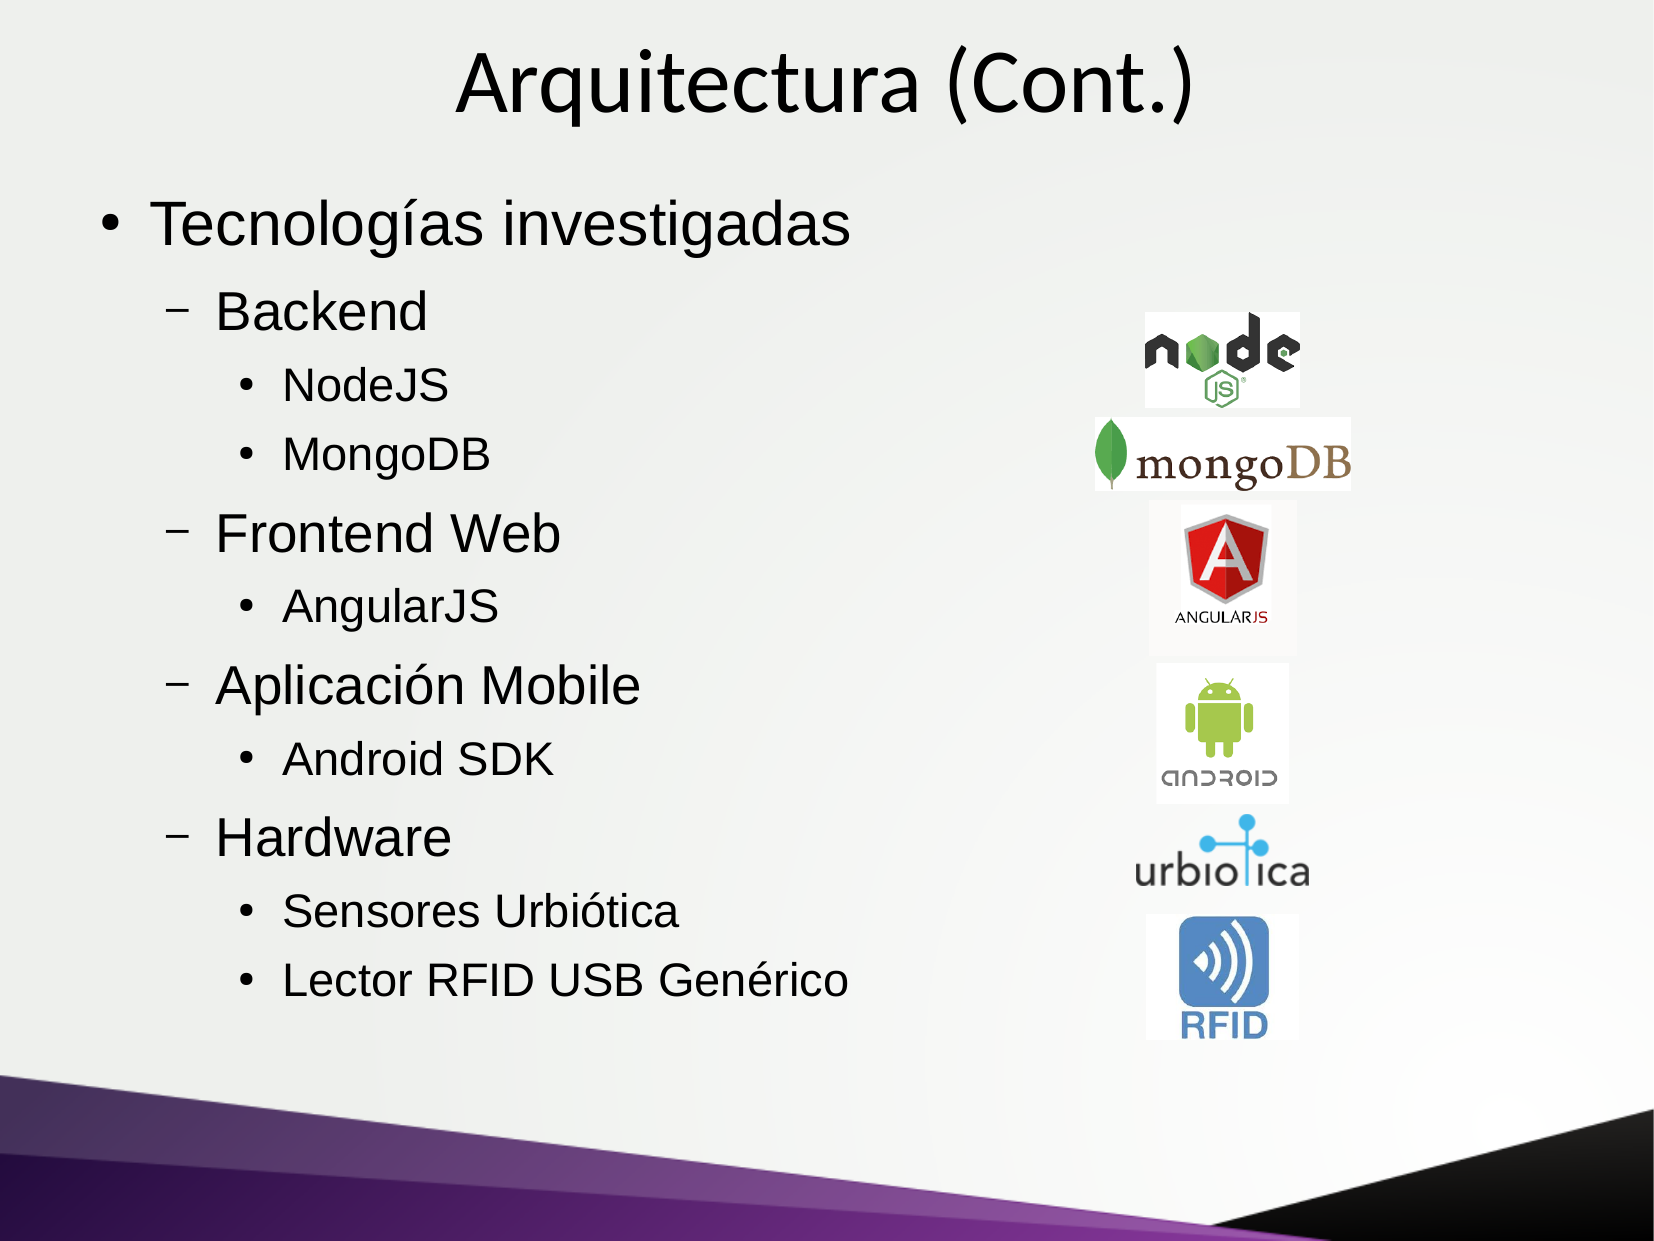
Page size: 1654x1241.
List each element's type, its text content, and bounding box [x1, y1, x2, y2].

list Tecnologías investigadas Backend NodeJS MongoDB Frontend Web AngularJS Aplicación Mobile Android SDK Hardware Sensores Urbiótica Lector RFID USB Genérico [82, 188, 1571, 1010]
title Arquitectura (Cont.) [82, 33, 1571, 146]
picture [0, 0, 1654, 1241]
